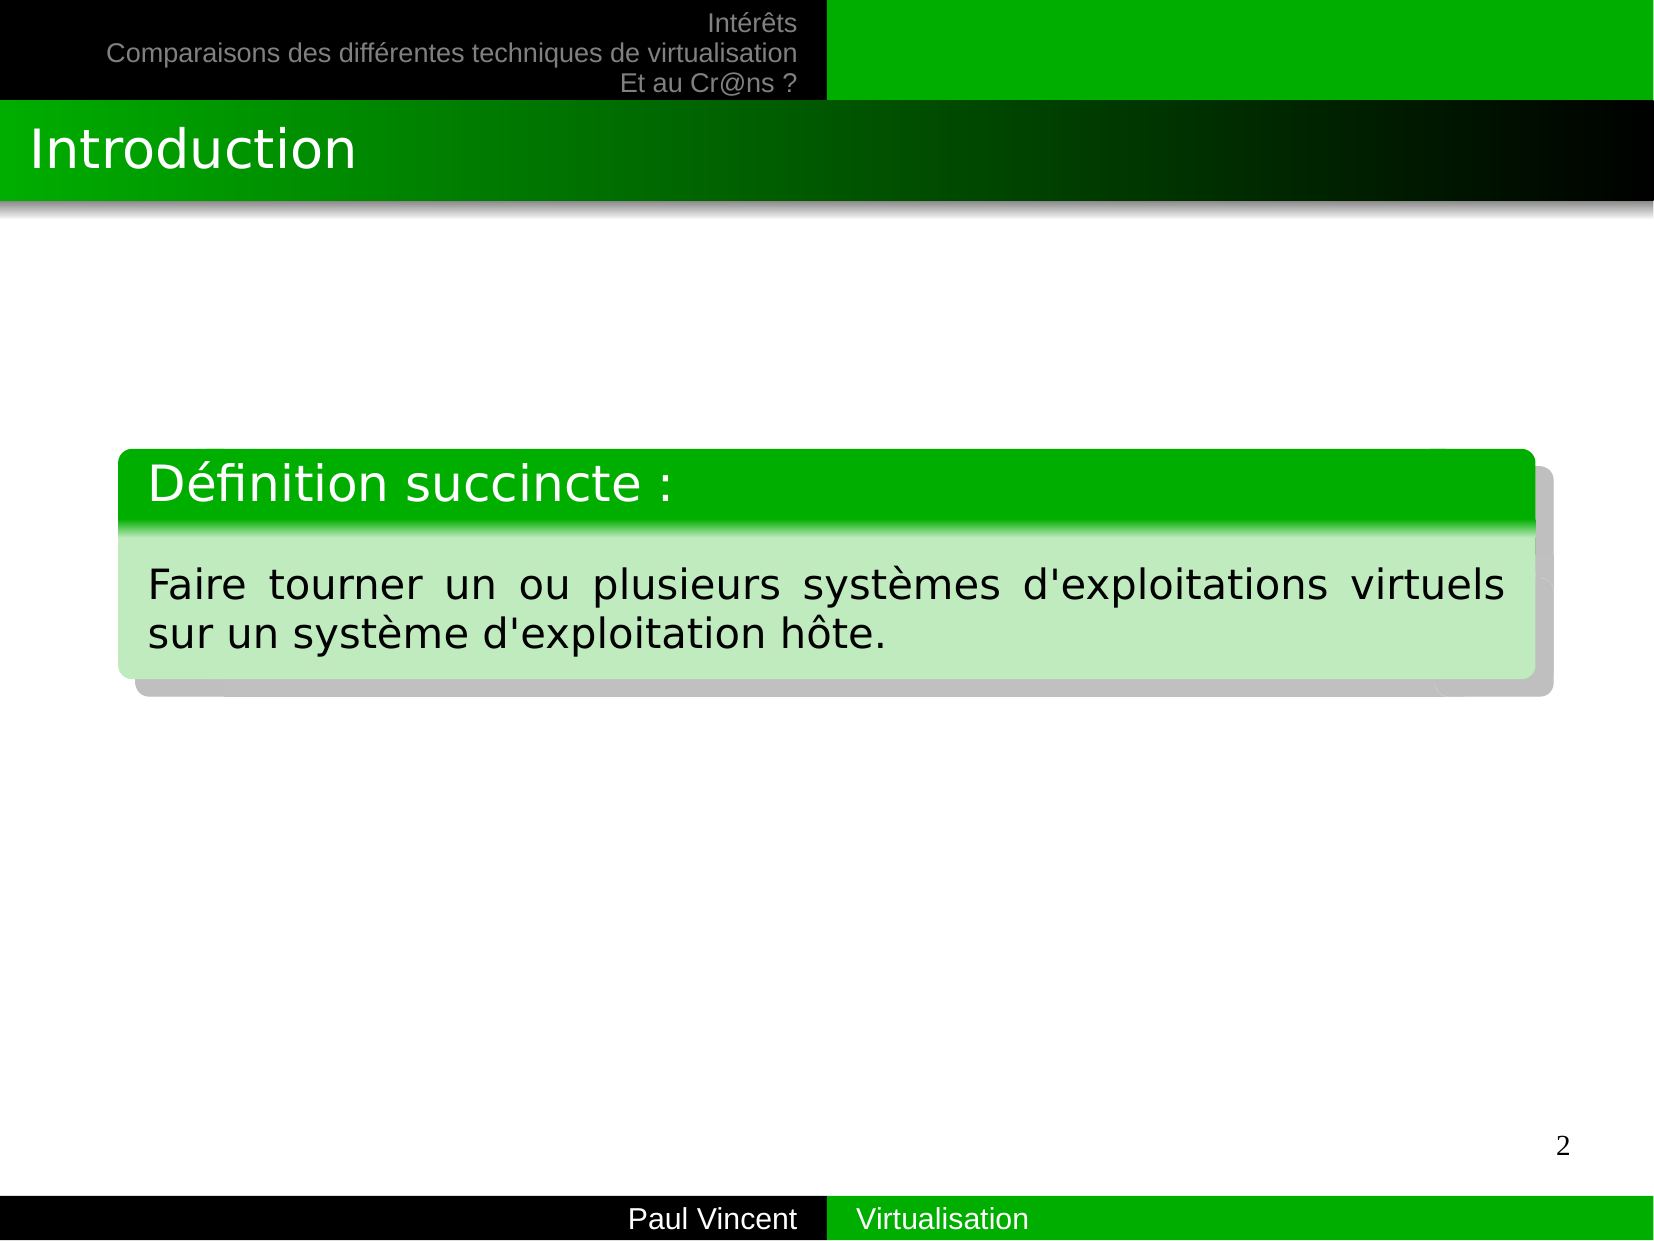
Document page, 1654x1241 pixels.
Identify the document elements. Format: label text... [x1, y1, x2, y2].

text_box Virtualisation [856, 1201, 1654, 1237]
text_box Introduction [29, 118, 1654, 184]
text_box Définition succincte : [147, 455, 1506, 514]
text_box Paul Vincent [0, 1201, 798, 1237]
text_box [0, 0, 1654, 219]
text_box [0, 1195, 1654, 1241]
text_box Intérêts Comparaisons des différentes techniques de virtualisation Et au Cr@ns ? [0, 7, 798, 99]
text_box Faire tourner un ou plusieurs systèmes d'exploitations virtuels sur un système d'exploitation hôte. [147, 561, 1506, 665]
text_box [118, 448, 1536, 680]
